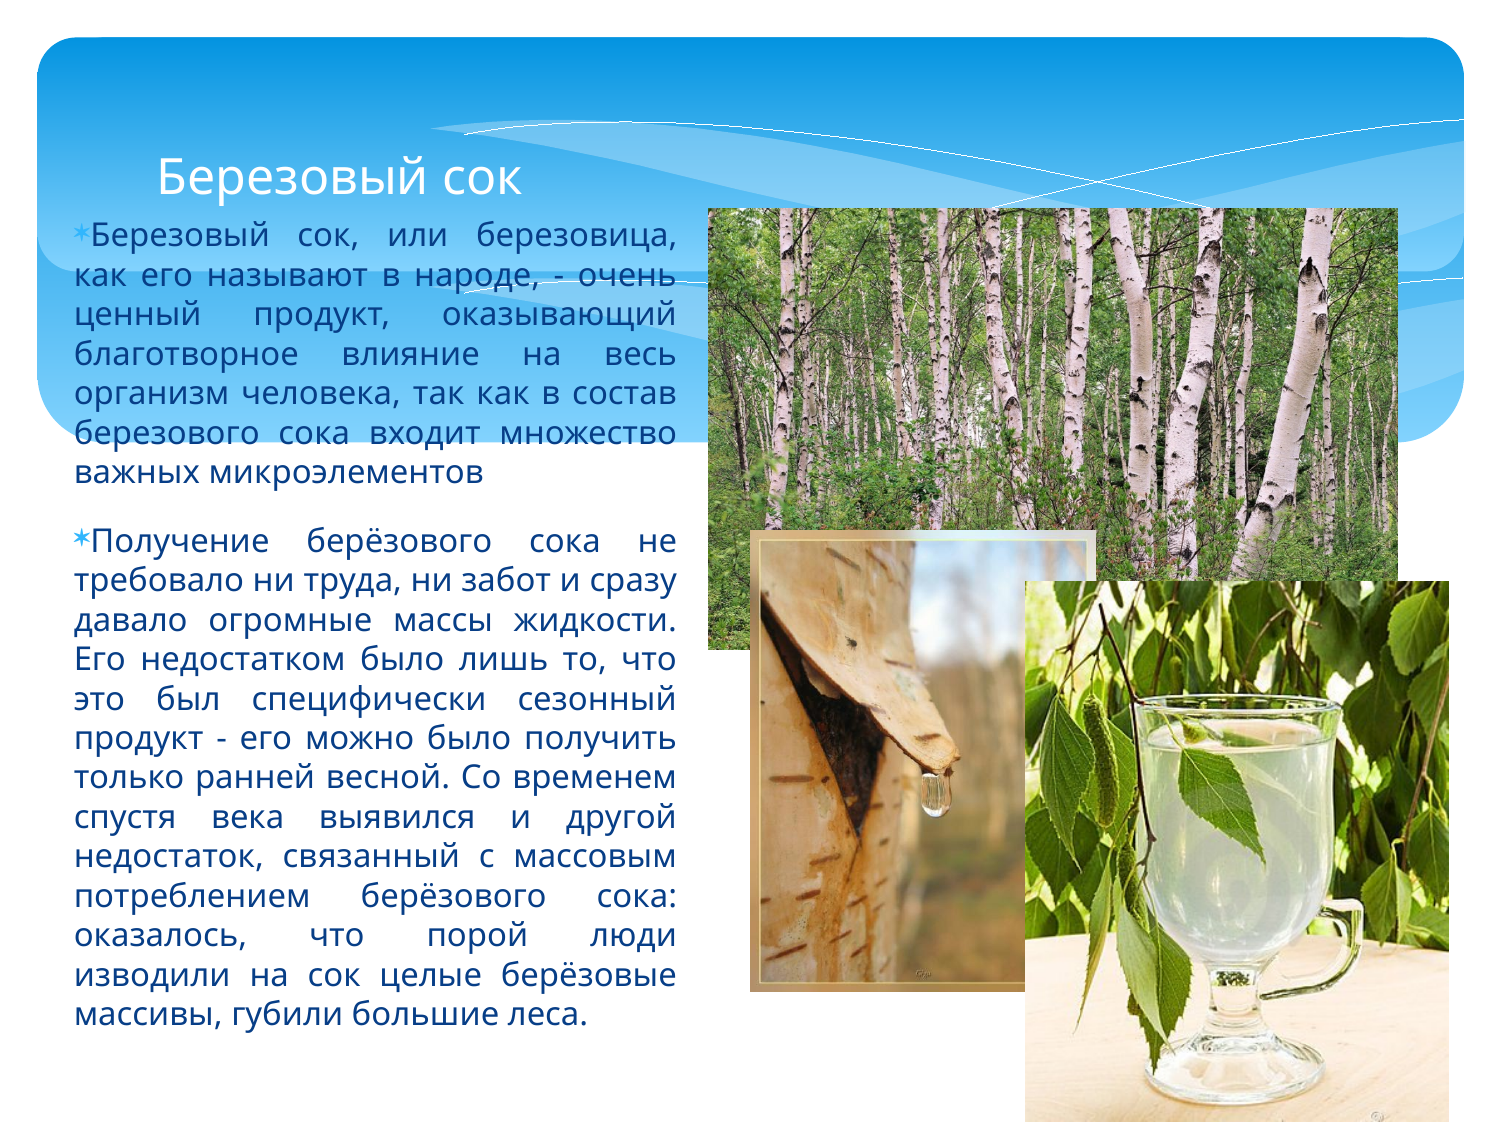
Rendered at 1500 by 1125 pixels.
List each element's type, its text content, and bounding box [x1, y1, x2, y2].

list Березовый сок, или березовица, как его называют в народе, - очень ценный продукт, оказывающий благотворное влияние на весь организм человека, так как в состав березового сока входит множество важных микроэлементов Получение берёзового сока не требовало ни труда, ни забот и сразу давало огромные массы жидкости. Его недостатком было лишь то, что это был специфически сезонный продукт - его можно было получить только ранней весной. Со временем спустя века выявился и другой недостаток, связанный с массовым потреблением берёзового сока: оказалось, что порой люди изводили на сок целые берёзовые массивы, губили большие леса. [59, 206, 693, 1063]
title Березовый сок [64, 137, 615, 209]
picture [708, 208, 1449, 1122]
